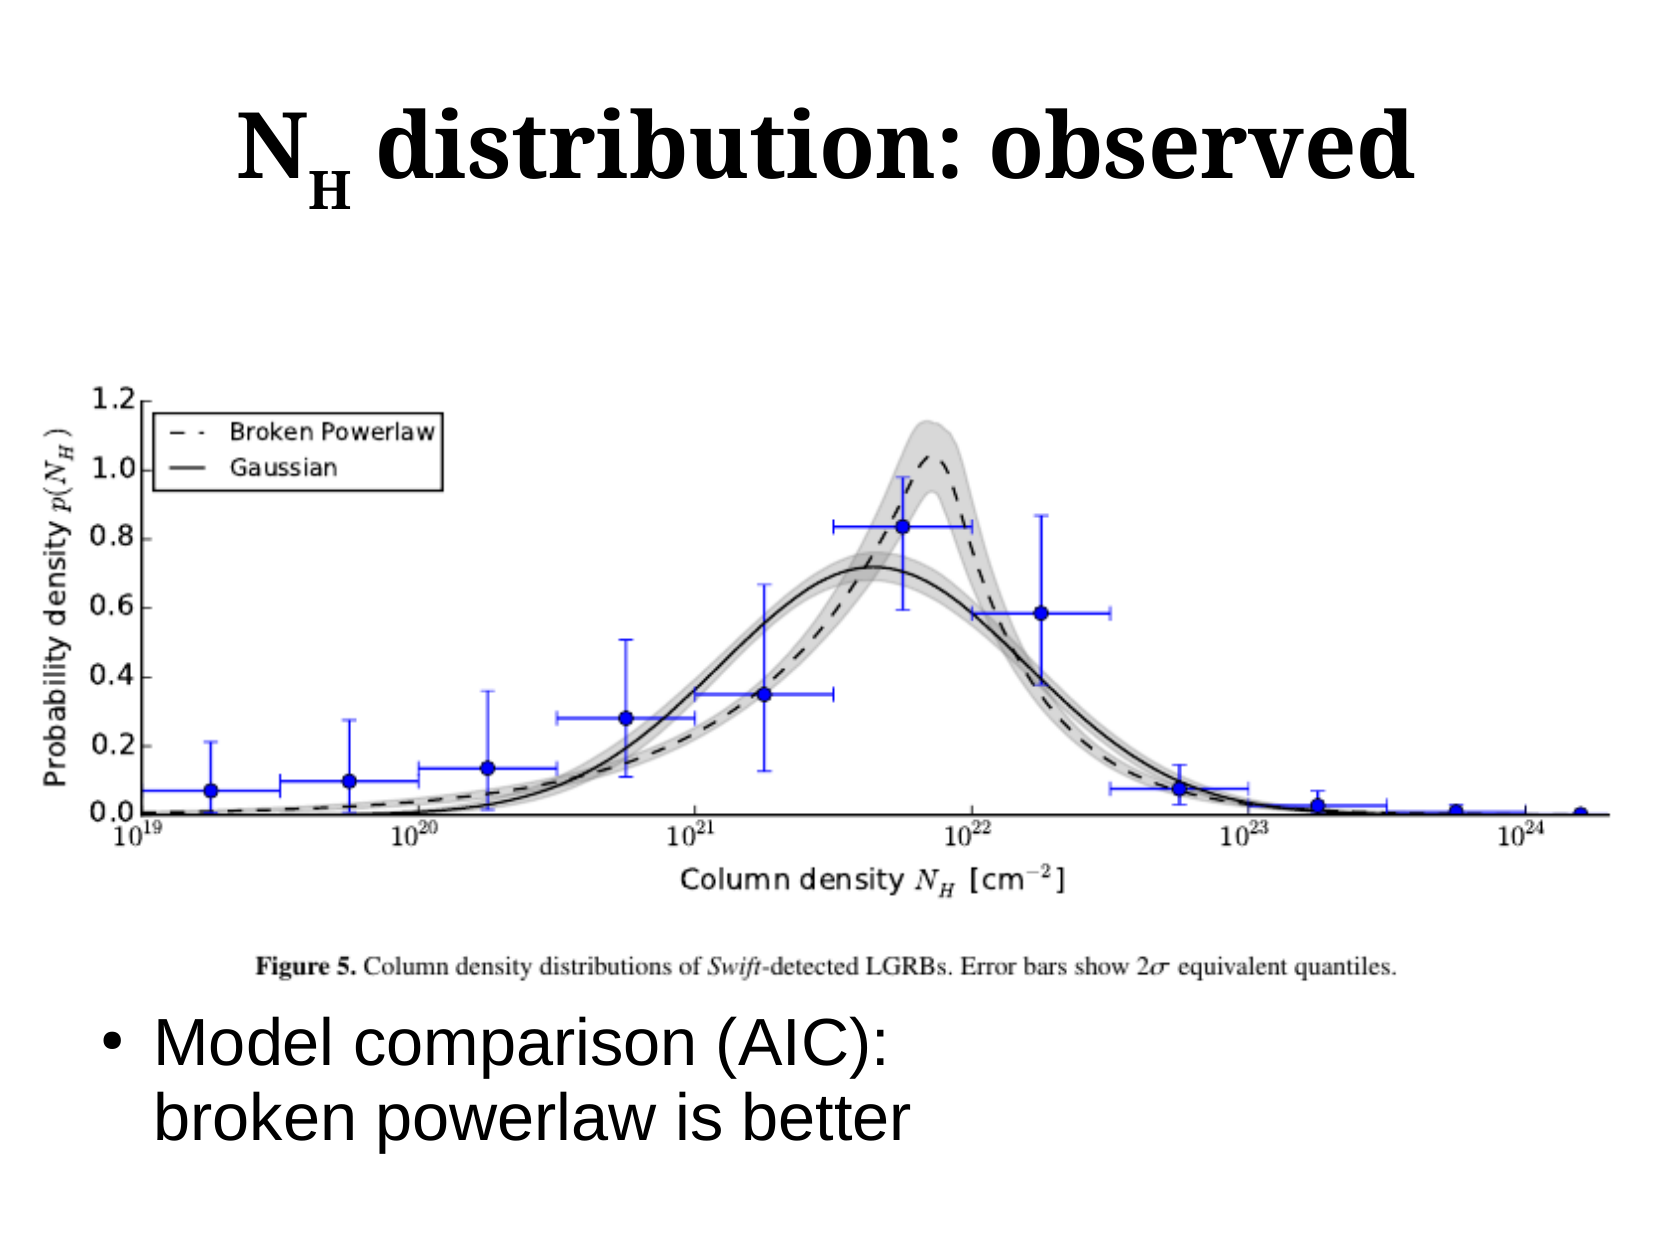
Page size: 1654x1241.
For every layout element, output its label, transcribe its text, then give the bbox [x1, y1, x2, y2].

title NH distribution: observed [82, 49, 1571, 257]
picture [0, 359, 1654, 995]
list Model comparison (AIC): broken powerlaw is better [82, 1005, 1571, 1155]
